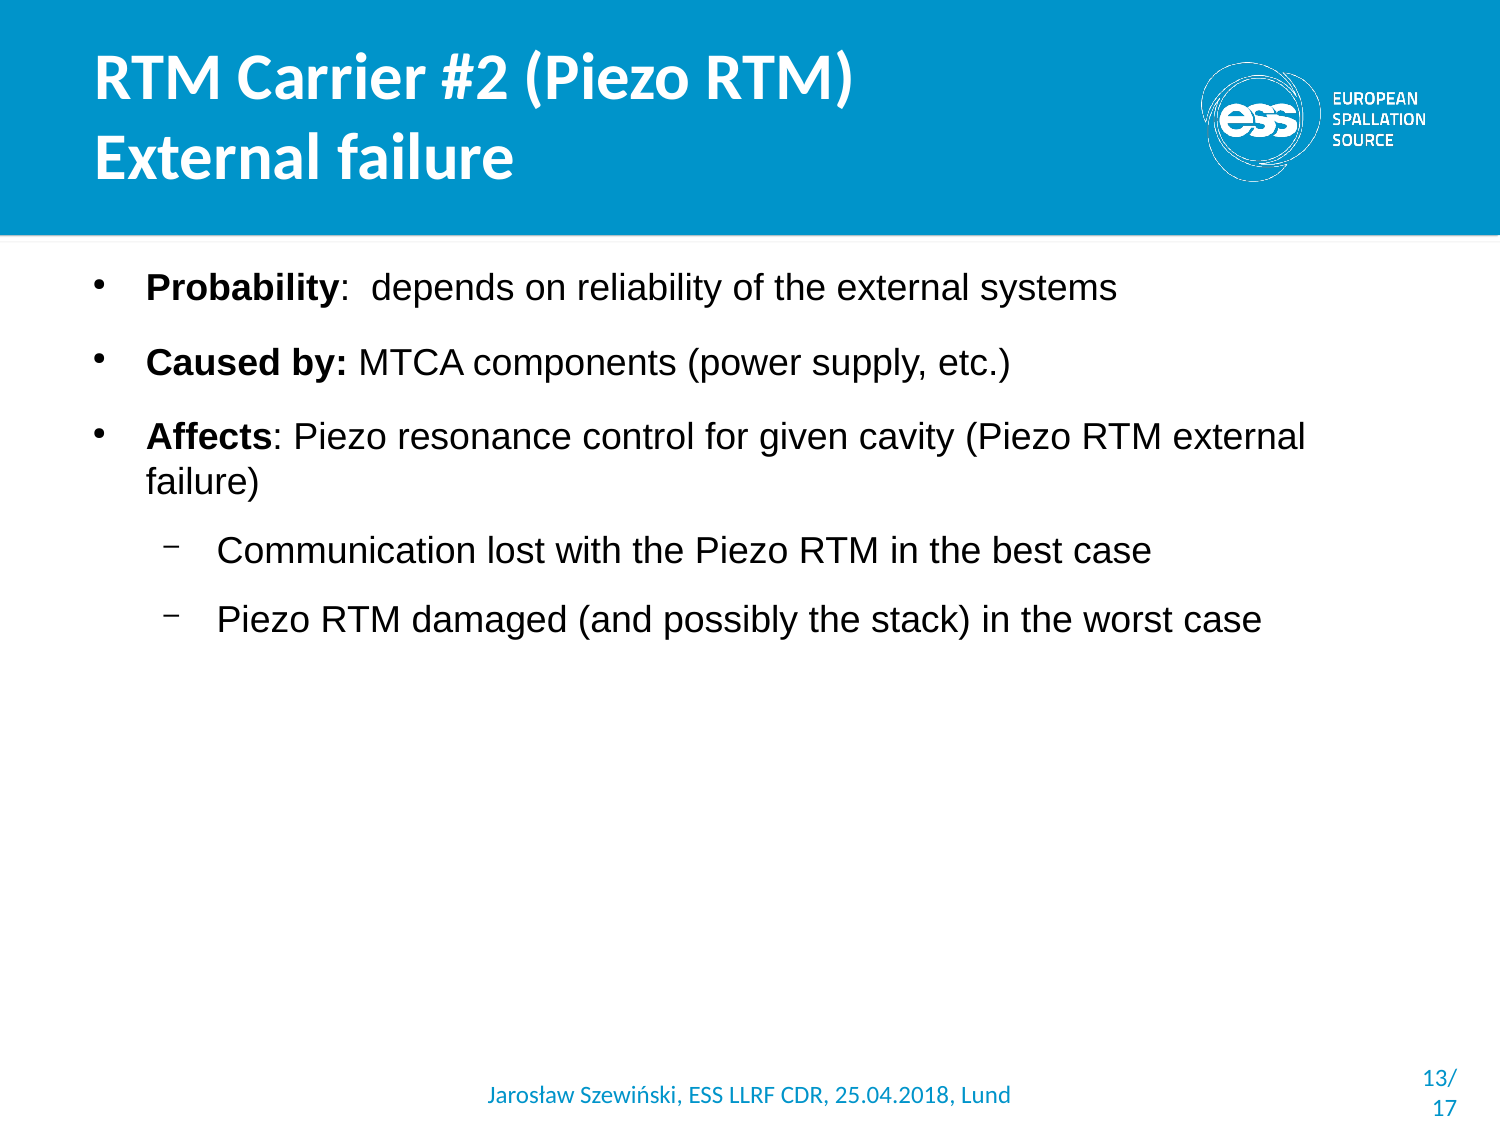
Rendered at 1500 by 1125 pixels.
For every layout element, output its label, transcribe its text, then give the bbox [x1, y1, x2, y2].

picture [1377, 93, 1385, 104]
picture [1386, 134, 1392, 146]
picture [1388, 93, 1394, 104]
list Probability: depends on reliability of the external systems Caused by: MTCA components (power supply, etc.) Affects: Piezo resonance control for given cavity (Piezo RTM external failure) Communication lost with the Piezo RTM in the best case Piezo RTM damaged (and possibly the stack) in the worst case [75, 263, 1399, 1057]
text_box RTM Carrier #2 (Piezo RTM) External failure [94, 19, 1373, 207]
picture [1381, 119, 1389, 124]
picture [1408, 93, 1412, 104]
text_box Jarosław Szewiński, ESS LLRF CDR, 25.04.2018, Lund [11, 1073, 1489, 1114]
